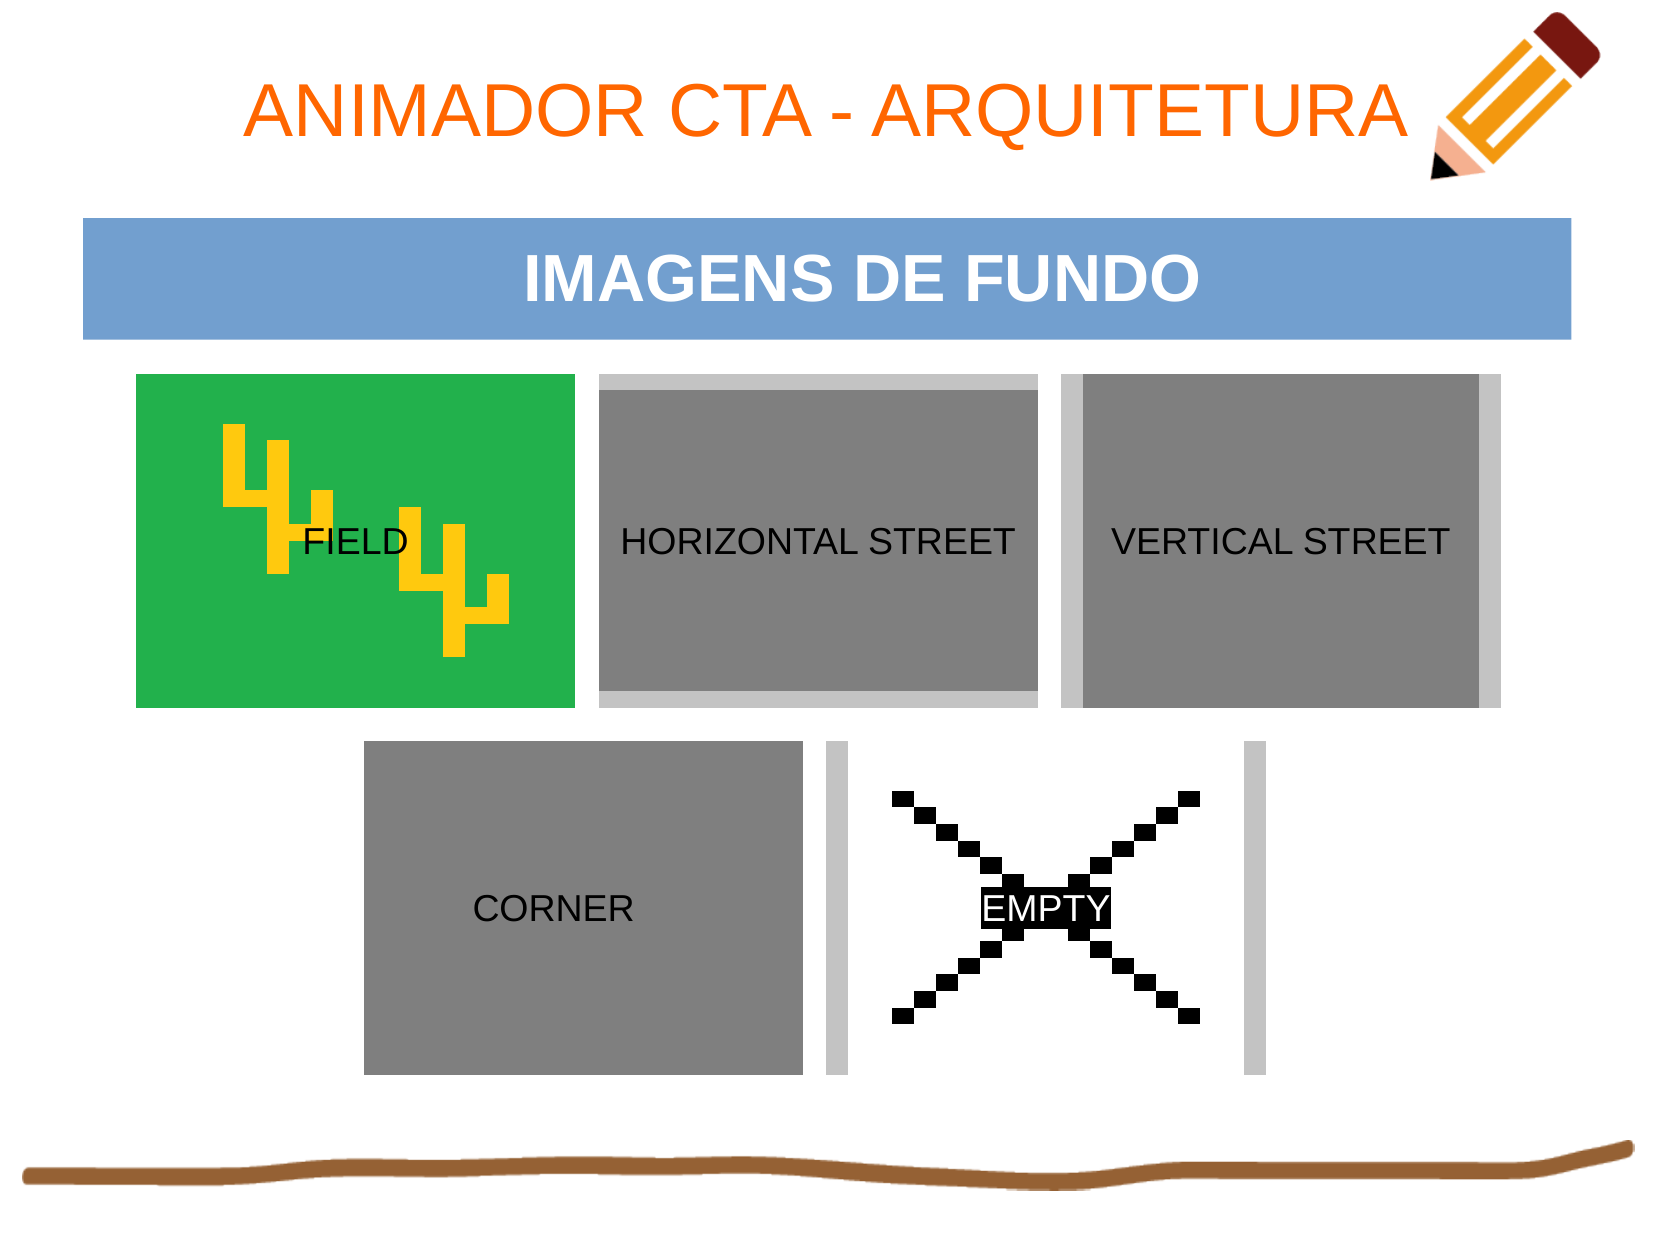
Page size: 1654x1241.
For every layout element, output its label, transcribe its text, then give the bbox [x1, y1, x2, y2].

picture [136, 374, 575, 708]
picture [22, 1140, 1635, 1191]
picture [364, 741, 803, 1075]
title ANIMADOR CTA - ARQUITETURA [82, 49, 1571, 172]
picture [1430, 12, 1601, 181]
picture [1061, 374, 1501, 708]
list IMAGENS DE FUNDO [83, 218, 1572, 340]
picture [599, 374, 1038, 708]
picture [826, 741, 1266, 1075]
